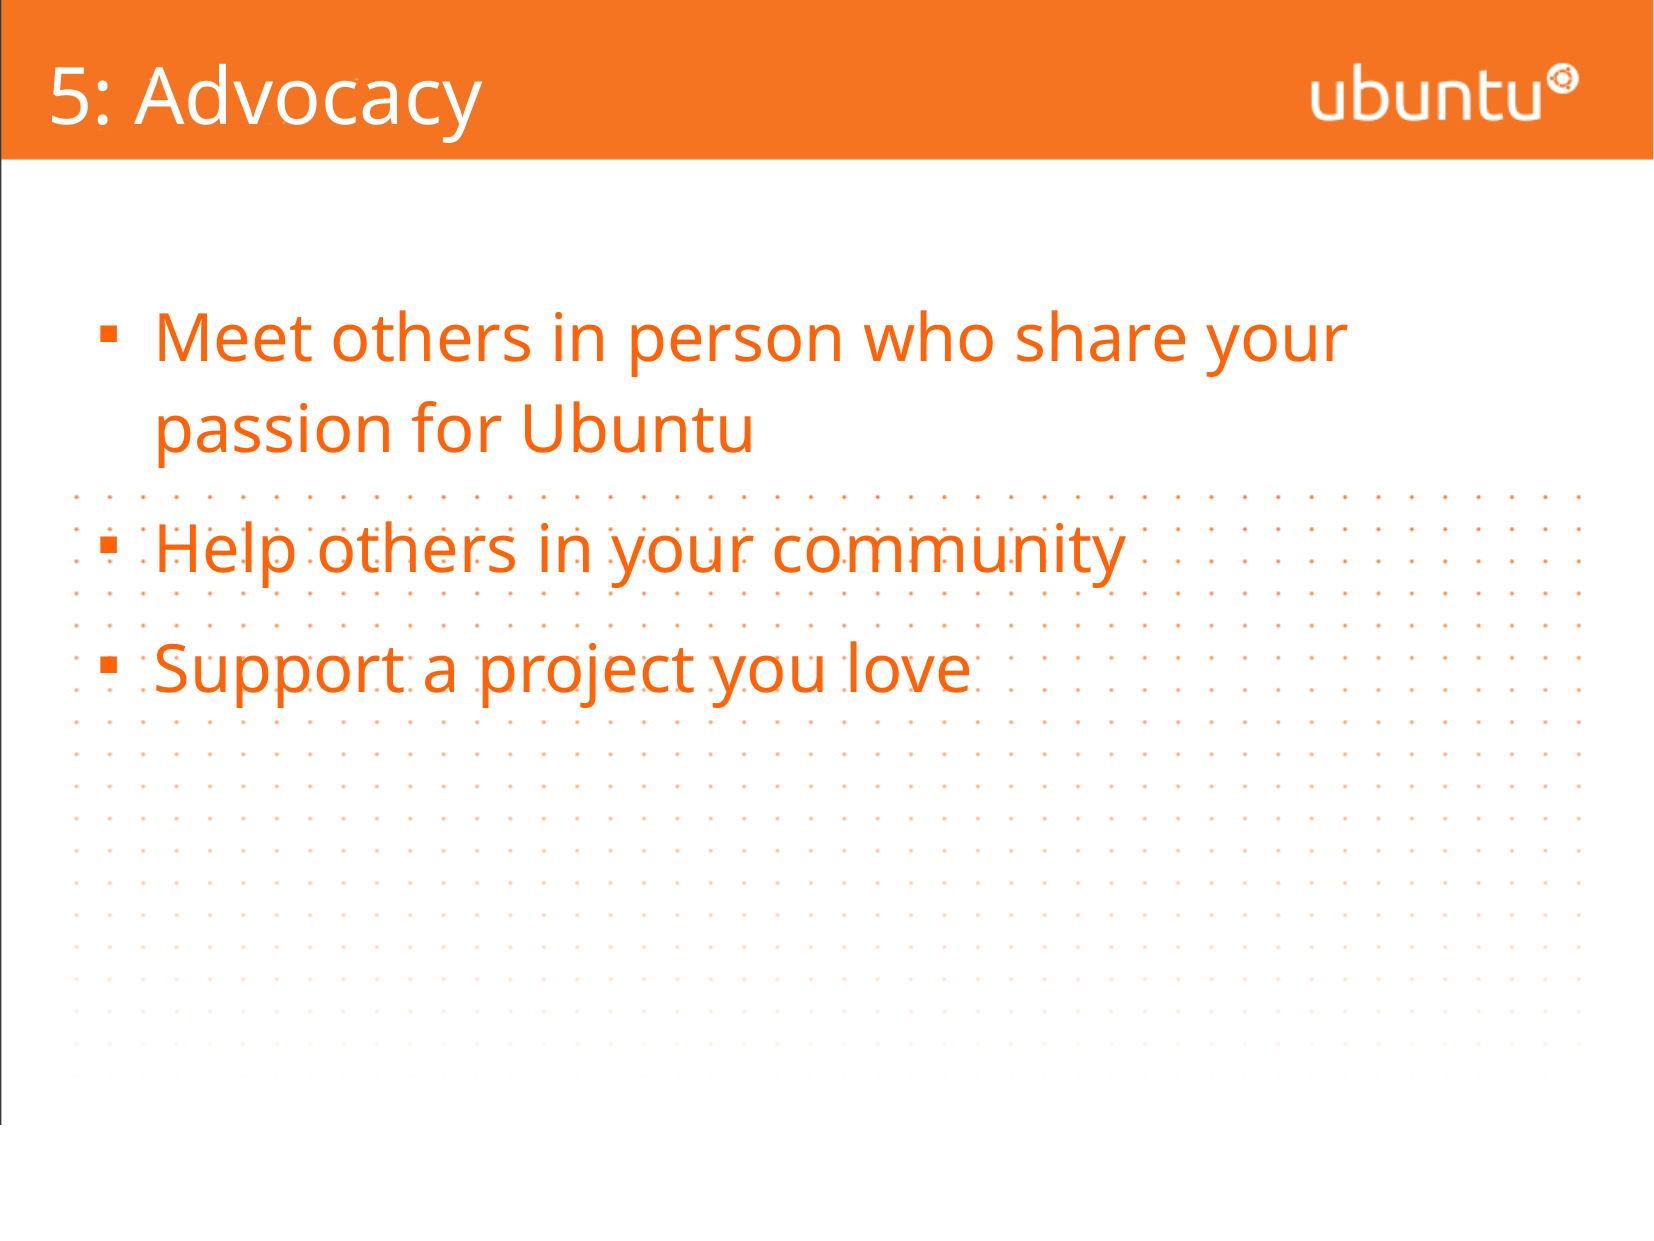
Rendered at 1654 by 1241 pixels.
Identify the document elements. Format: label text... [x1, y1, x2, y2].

picture [0, 0, 1654, 1125]
list Meet others in person who share your passion for Ubuntu Help others in your community Support a project you love [82, 290, 1571, 1010]
title 5: Advocacy [47, 29, 1276, 158]
